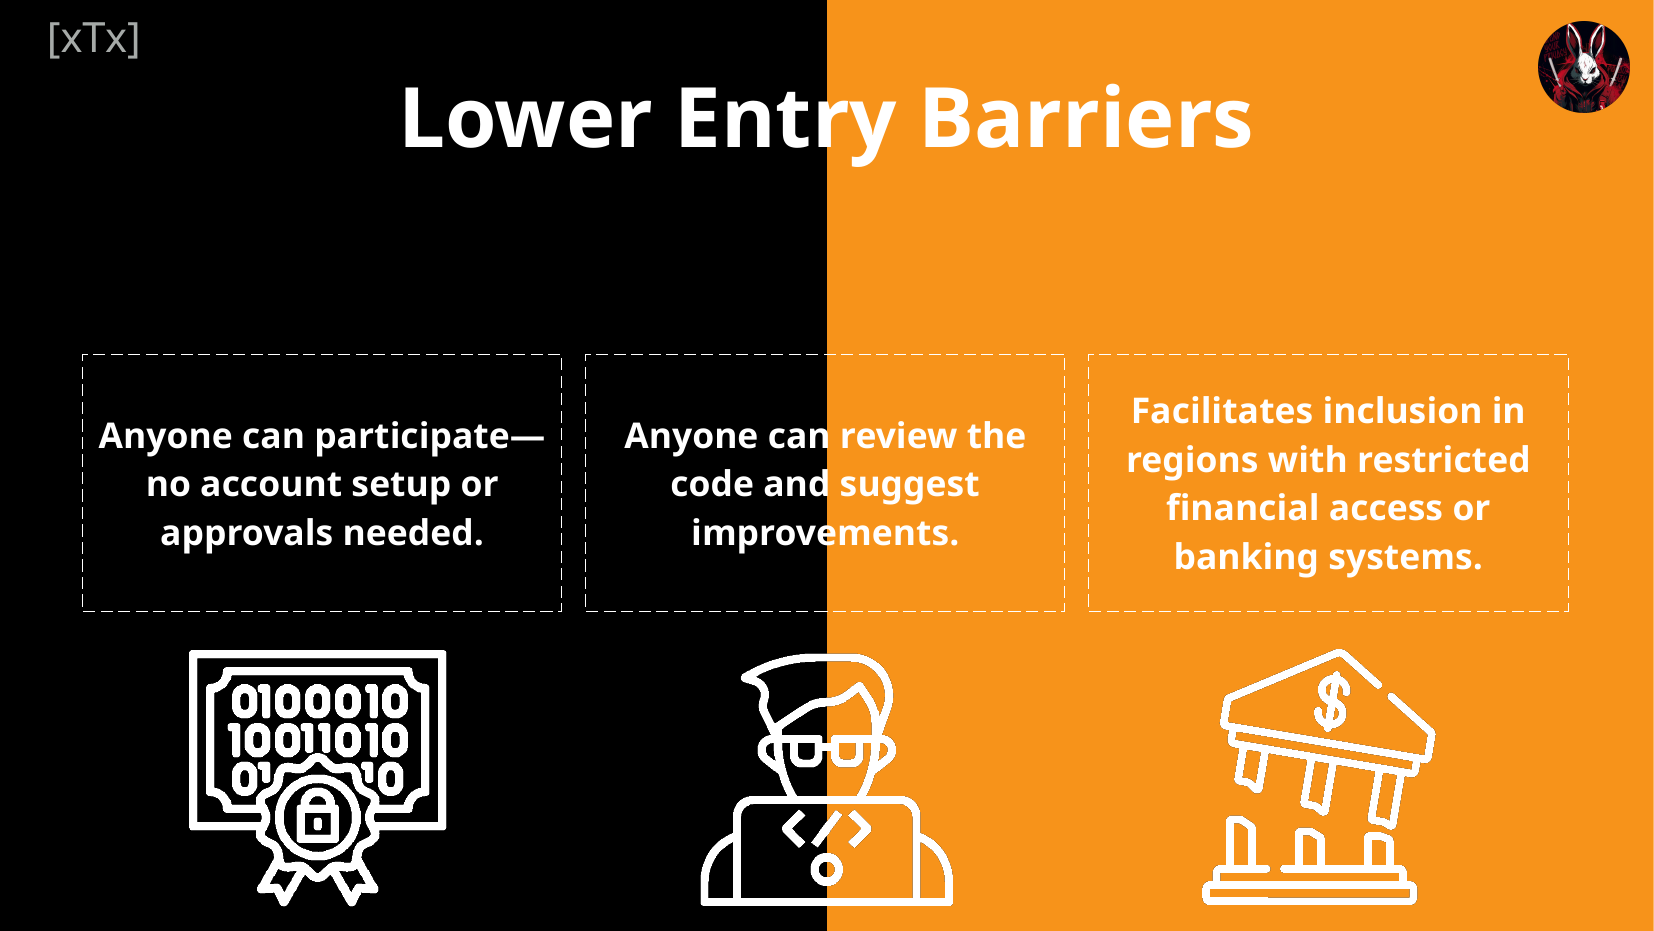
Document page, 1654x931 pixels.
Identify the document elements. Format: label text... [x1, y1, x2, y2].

title Lower Entry Barriers [82, 37, 1571, 193]
list Anyone can participate—no account setup or approvals needed. [82, 354, 562, 612]
list Facilitates inclusion in regions with restricted financial access or banking systems. [1088, 354, 1569, 612]
list Anyone can review the code and suggest improvements. [585, 354, 1065, 612]
picture [0, 0, 1654, 931]
text_box [xTx] [0, 0, 188, 76]
